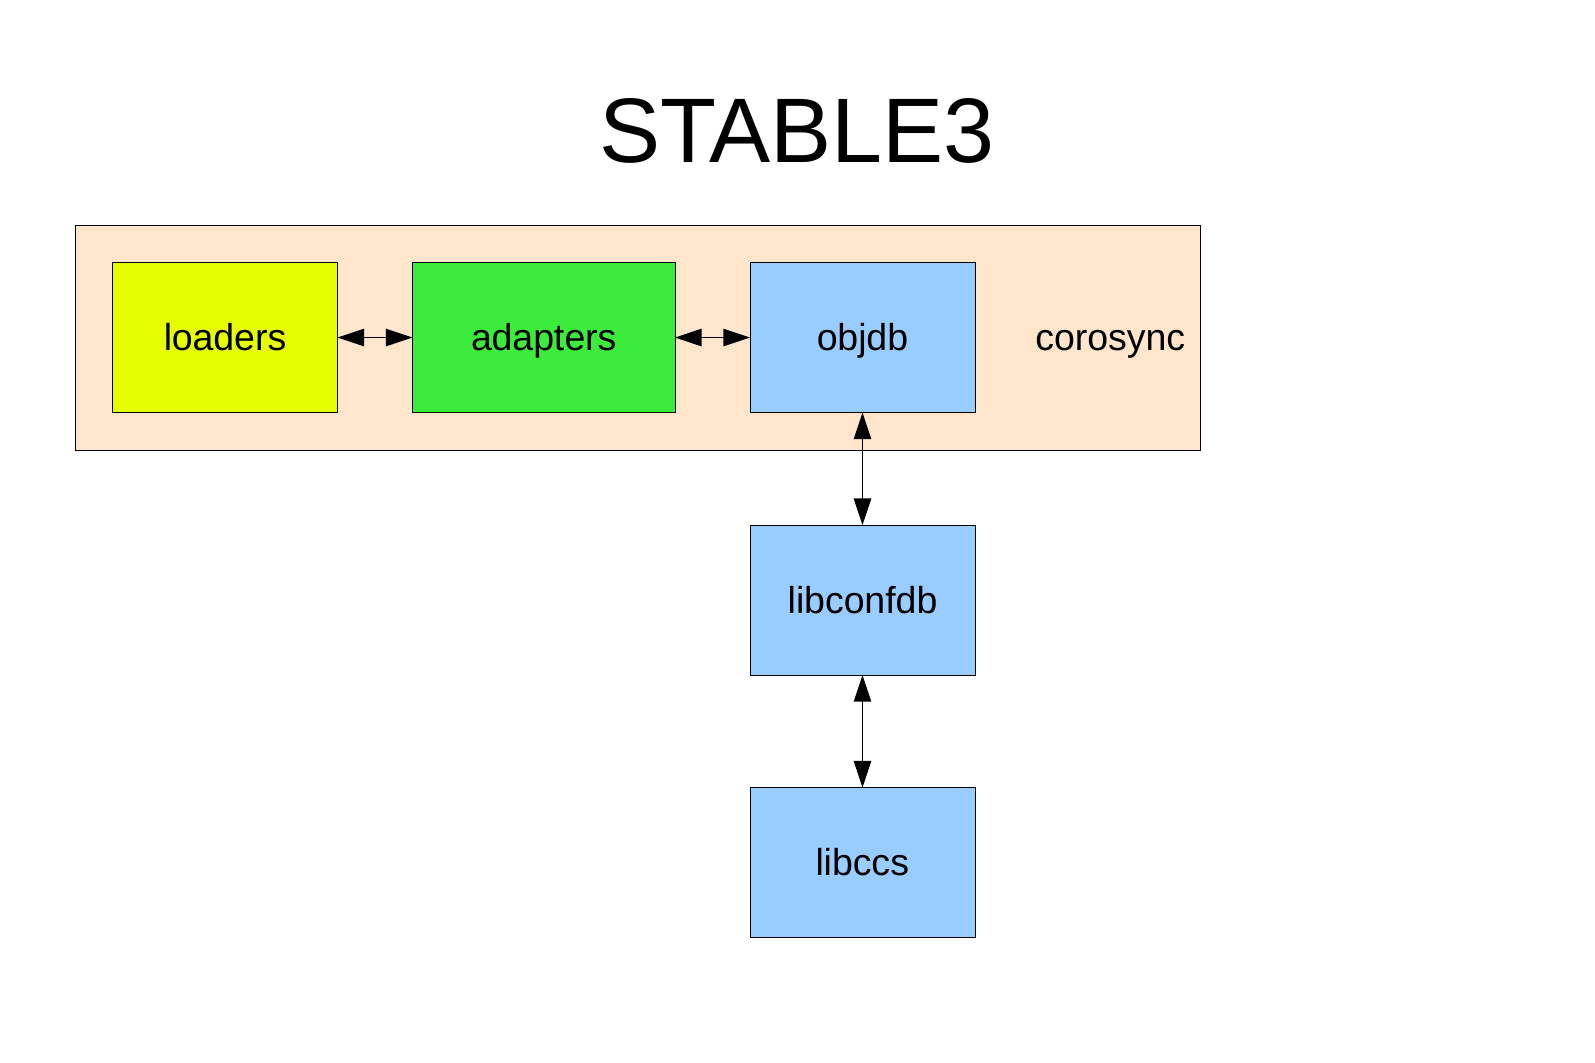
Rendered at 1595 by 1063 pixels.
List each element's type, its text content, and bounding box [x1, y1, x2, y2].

text_box adapters [412, 262, 676, 413]
text_box loaders [112, 262, 338, 413]
text_box objdb [750, 262, 976, 413]
text_box libconfdb [750, 525, 976, 676]
text_box libccs [750, 787, 976, 938]
title STABLE3 [79, 42, 1515, 220]
text_box corosync [75, 225, 1201, 451]
